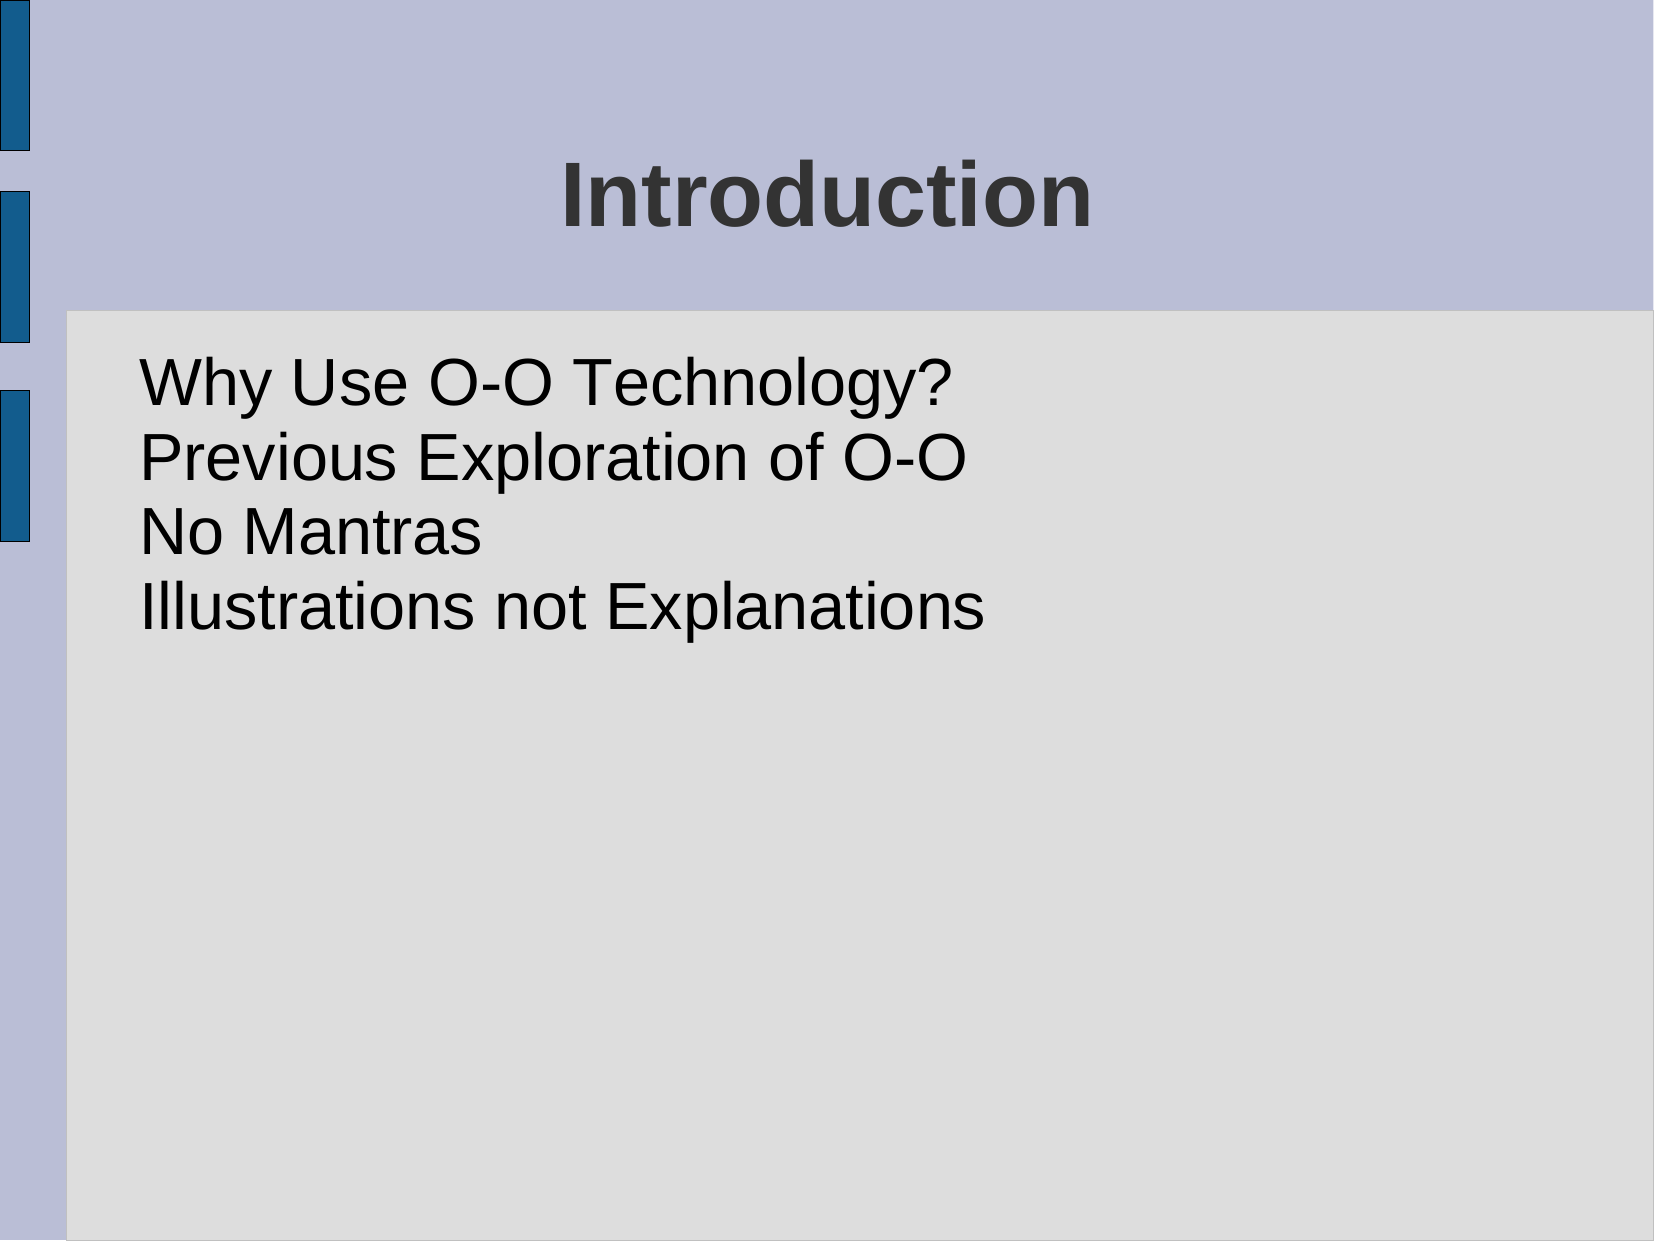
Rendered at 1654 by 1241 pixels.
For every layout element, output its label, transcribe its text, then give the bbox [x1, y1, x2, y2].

title Introduction [121, 91, 1534, 299]
list Why Use O-O Technology? Previous Exploration of O-O No Mantras Illustrations not Explanations [121, 344, 1534, 1127]
